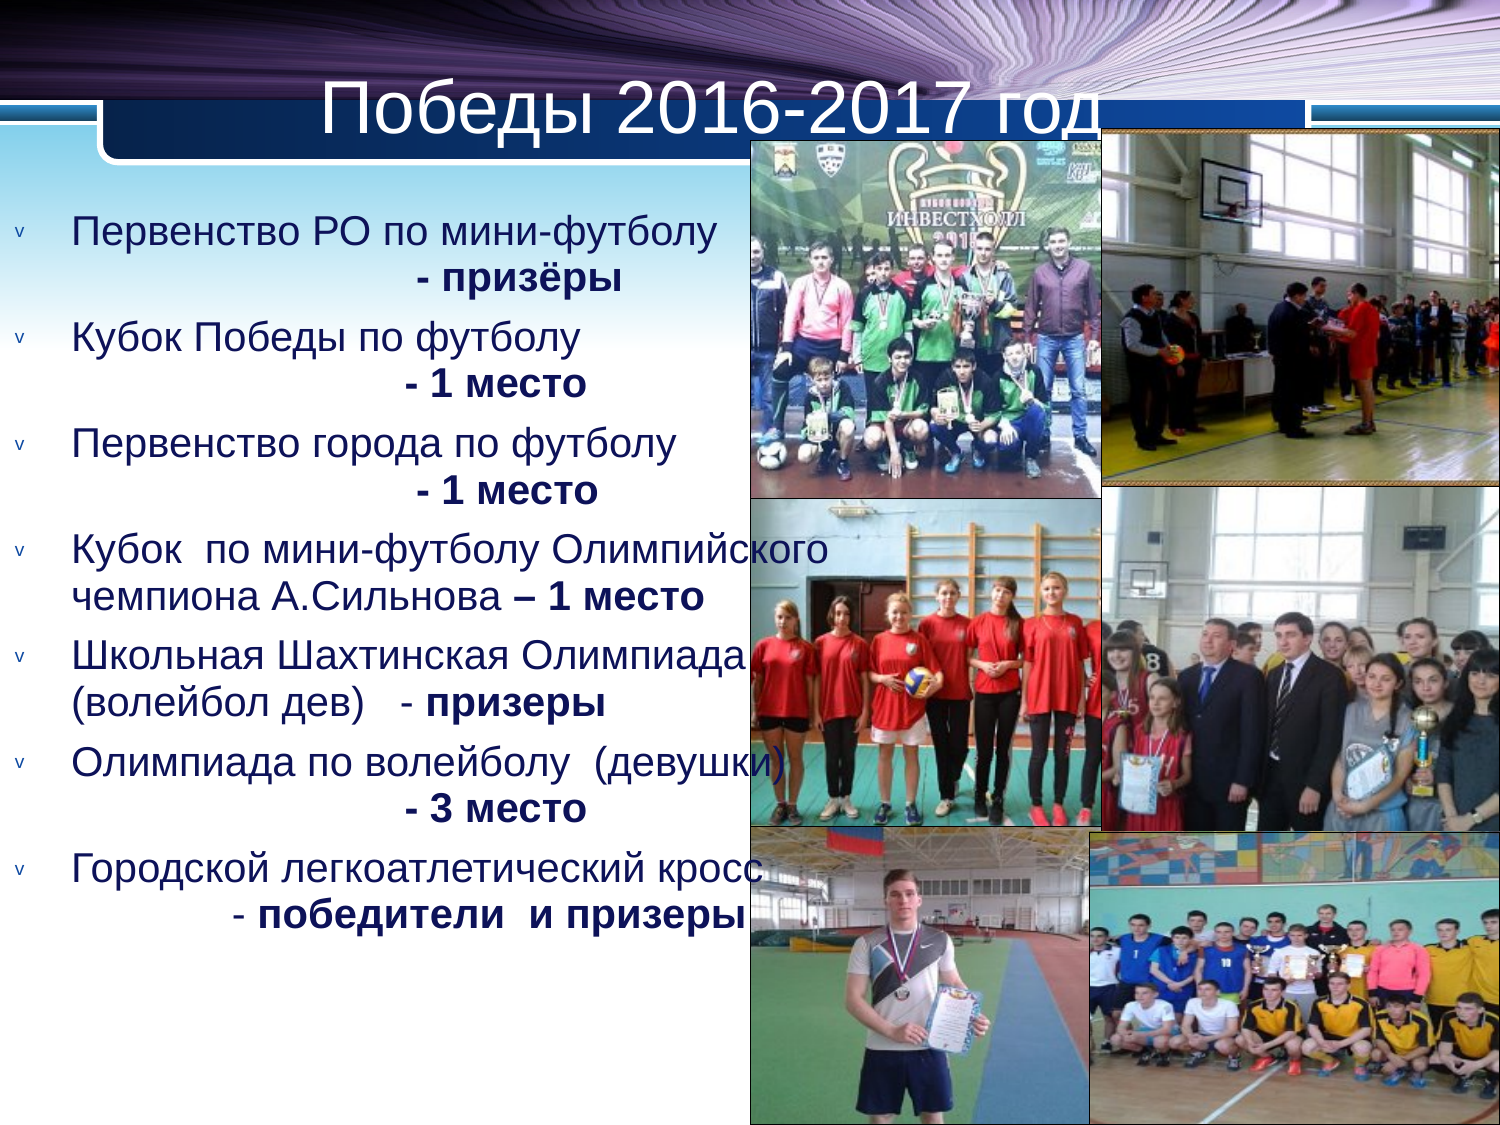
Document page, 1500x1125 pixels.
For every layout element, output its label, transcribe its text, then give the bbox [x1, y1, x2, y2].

picture [750, 128, 1500, 1125]
list Первенство РО по мини-футболу - призёры Кубок Победы по футболу - 1 место Первенство города по футболу - 1 место Кубок по мини-футболу Олимпийского чемпиона А.Сильнова – 1 место Школьная Шахтинская Олимпиада (волейбол дев) - призеры Олимпиада по волейболу (девушки) - 3 место Городской легкоатлетический кросс - победители и призеры [0, 200, 950, 1090]
title Победы 2016-2017 год [137, 61, 1288, 154]
picture [0, 0, 1500, 100]
